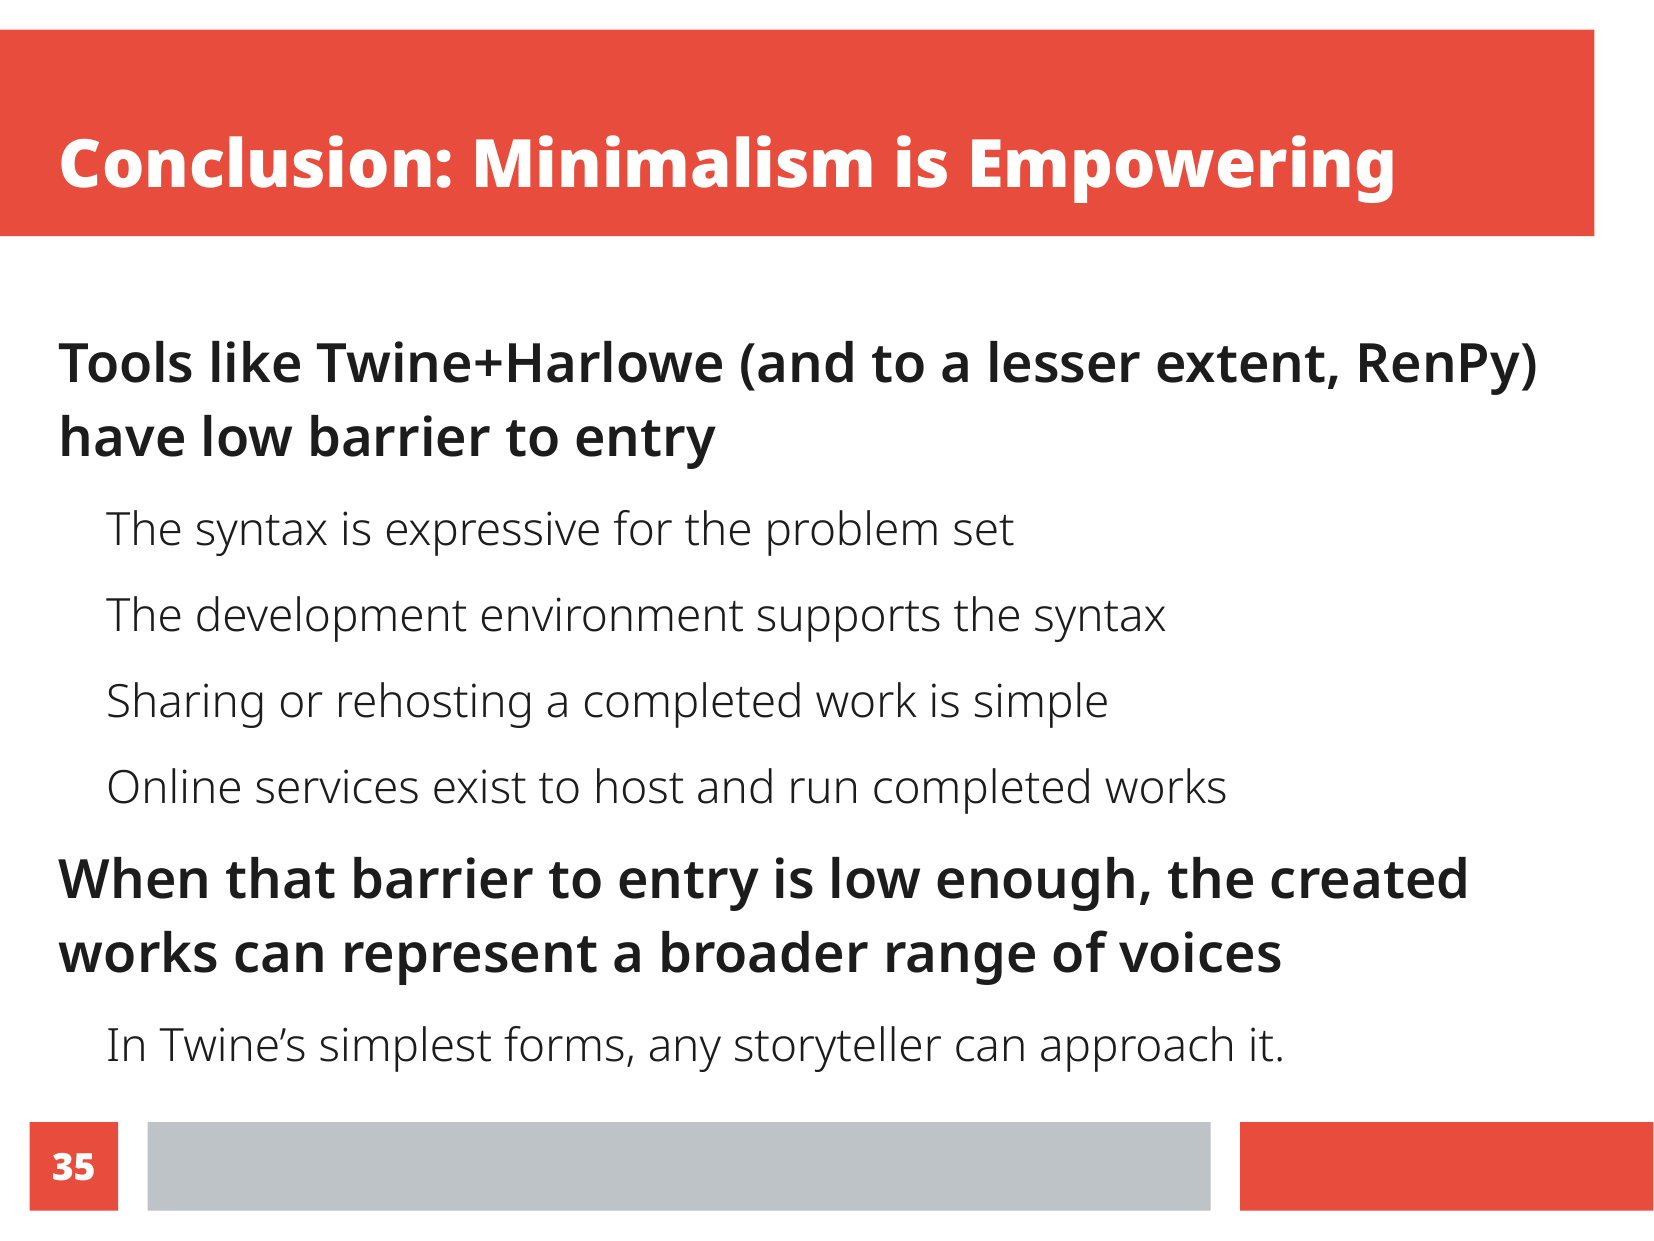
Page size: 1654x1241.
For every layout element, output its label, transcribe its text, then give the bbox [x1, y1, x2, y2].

title Conclusion: Minimalism is Empowering [59, 59, 1595, 207]
list Tools like Twine+Harlowe (and to a lesser extent, RenPy) have low barrier to entry The syntax is expressive for the problem set The development environment supports the syntax Sharing or rehosting a completed work is simple Online services exist to host and run completed works When that barrier to entry is low enough, the created works can represent a broader range of voices In Twine’s simplest forms, any storyteller can approach it. [59, 324, 1565, 1093]
